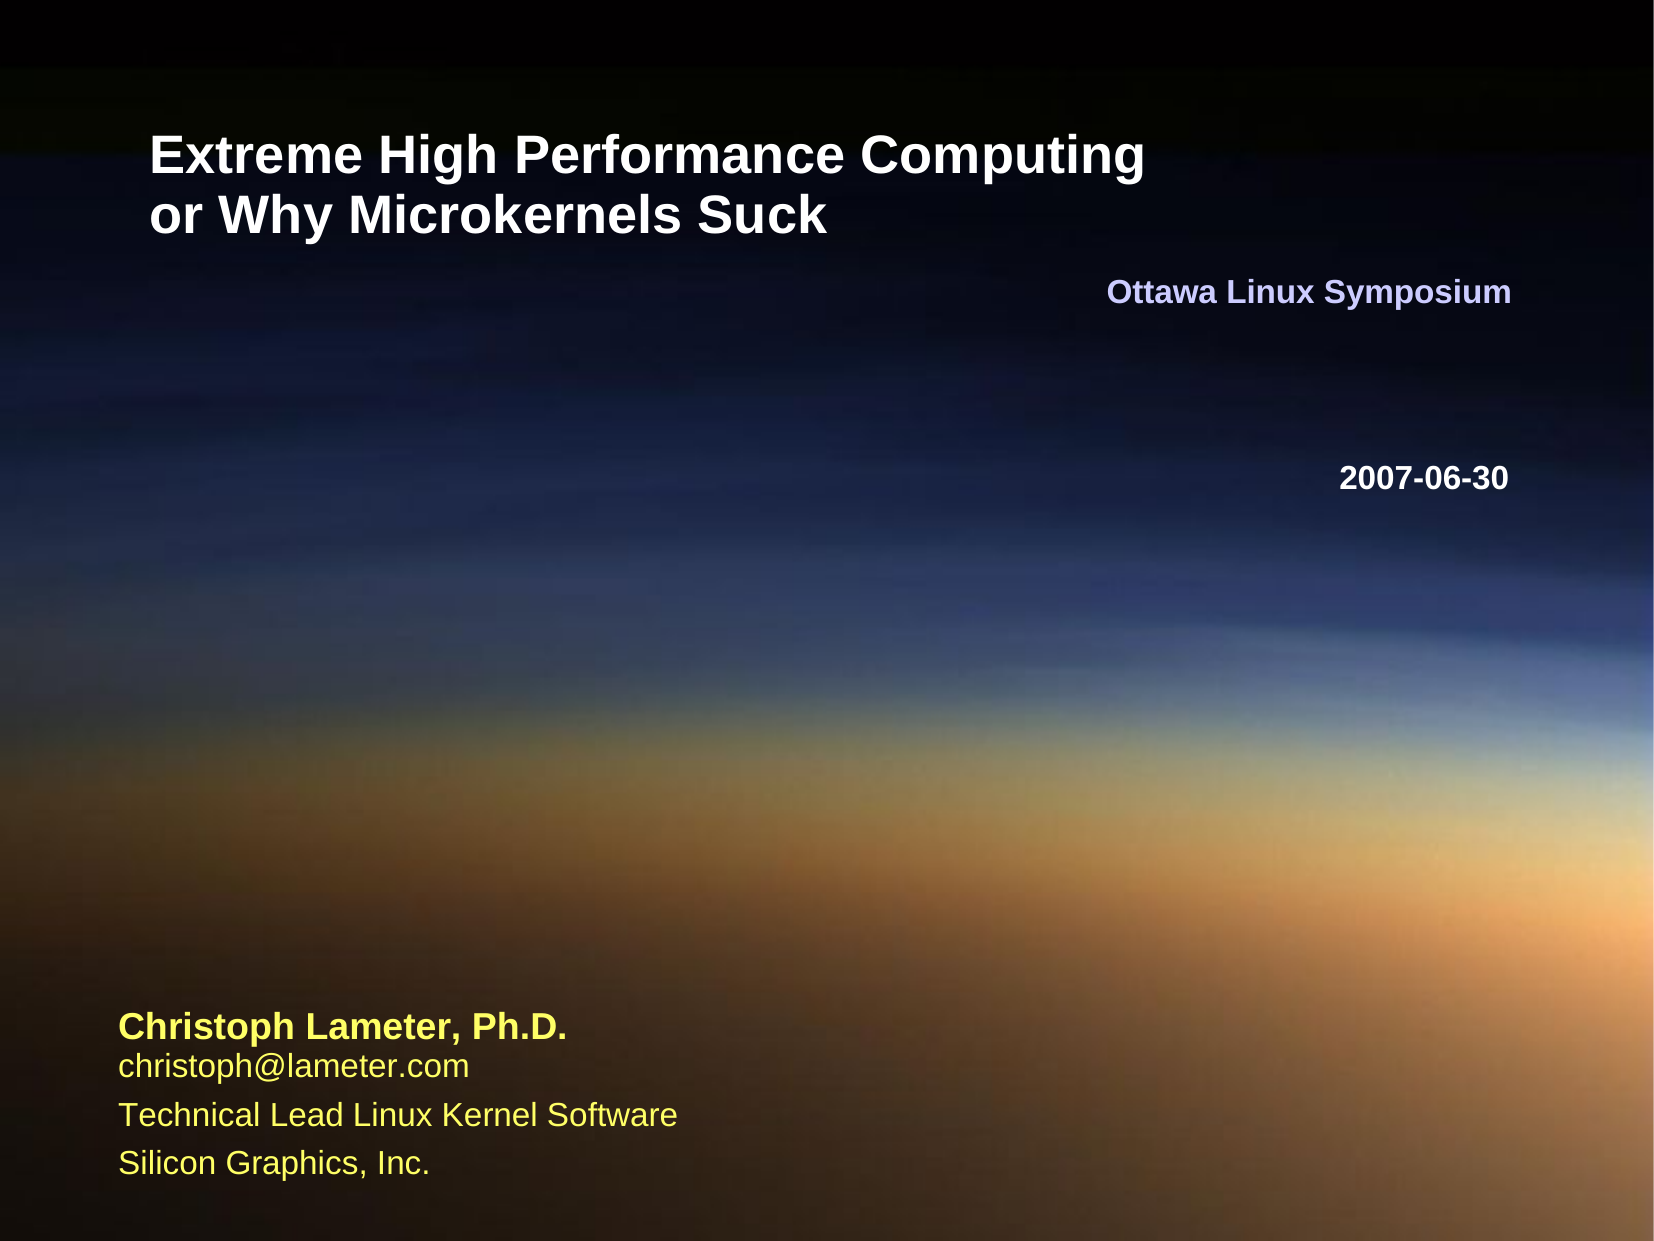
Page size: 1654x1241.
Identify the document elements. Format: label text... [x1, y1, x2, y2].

title Extreme High Performance Computing or Why Microkernels Suck [149, 118, 1206, 252]
picture [0, 0, 1654, 1241]
